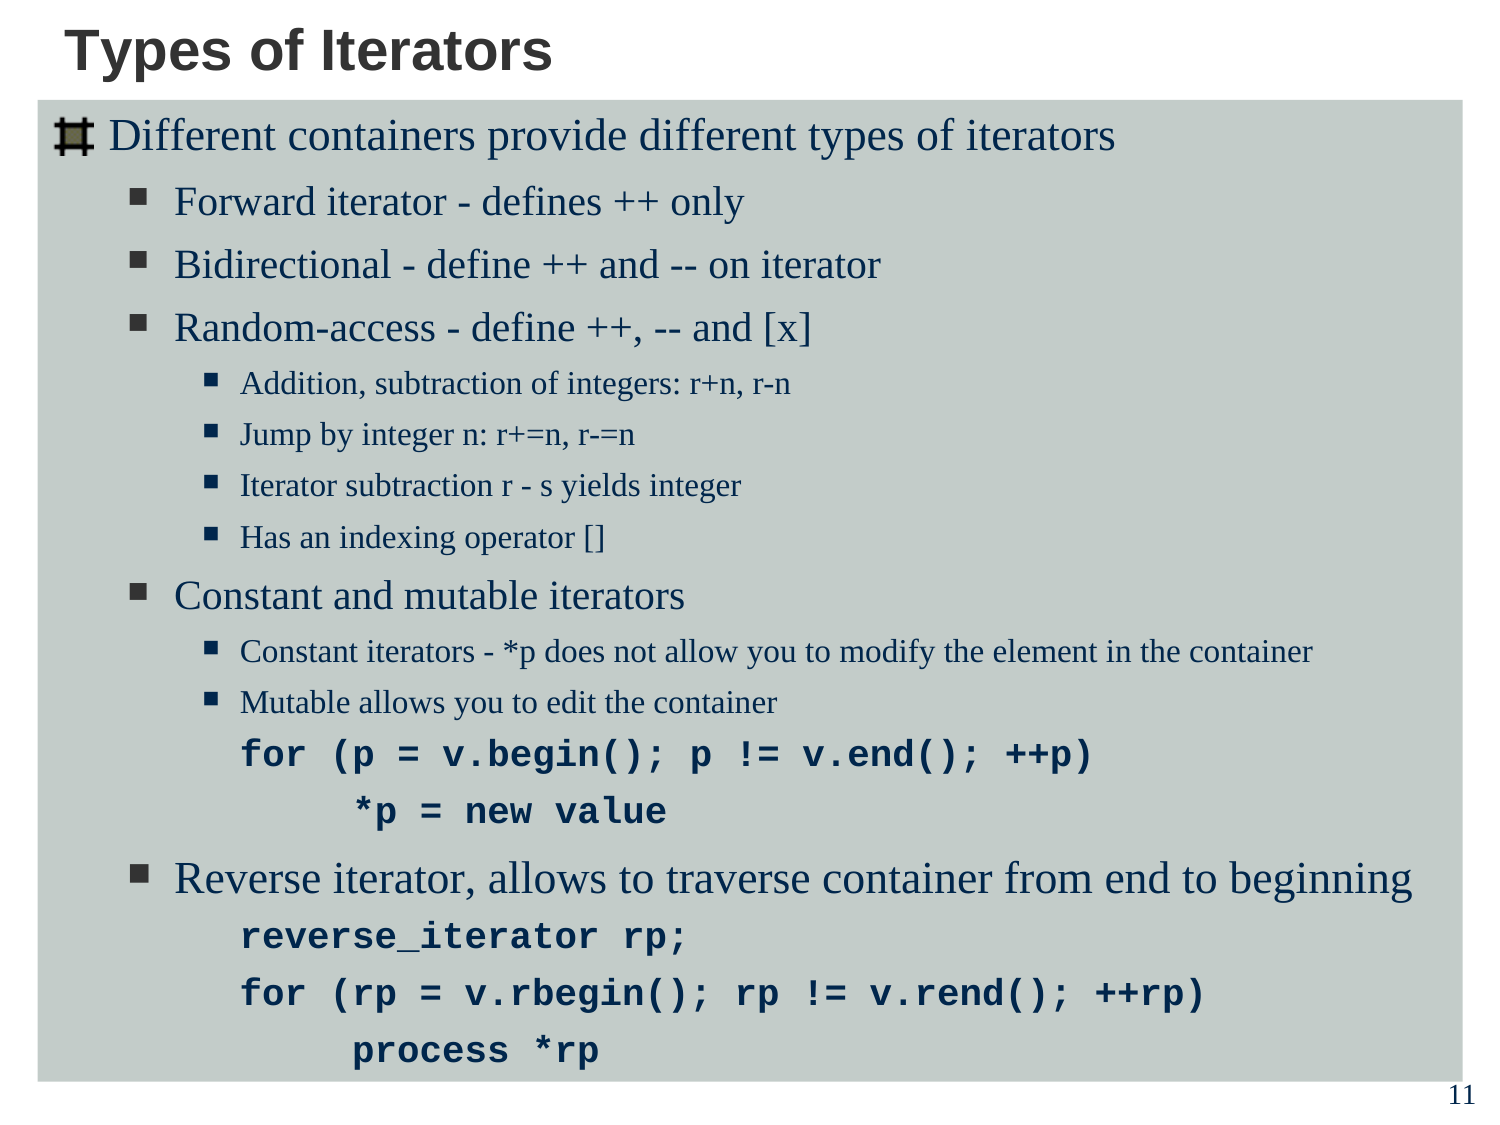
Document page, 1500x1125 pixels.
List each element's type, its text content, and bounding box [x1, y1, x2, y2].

title Types of Iterators [50, 0, 1450, 91]
list Different containers provide different types of iterators Forward iterator - defines ++ only Bidirectional - define ++ and -- on iterator Random-access - define ++, -- and [x] Addition, subtraction of integers: r+n, r-n Jump by integer n: r+=n, r-=n Iterator subtraction r - s yields integer Has an indexing operator [] Constant and mutable iterators Constant iterators - *p does not allow you to modify the element in the container Mutable allows you to edit the container for (p = v.begin(); p != v.end(); ++p) *p = new value Reverse iterator, allows to traverse container from end to beginning reverse_iterator rp; for (rp = v.rbegin(); rp != v.rend(); ++rp) process *rp [37, 99, 1463, 1080]
